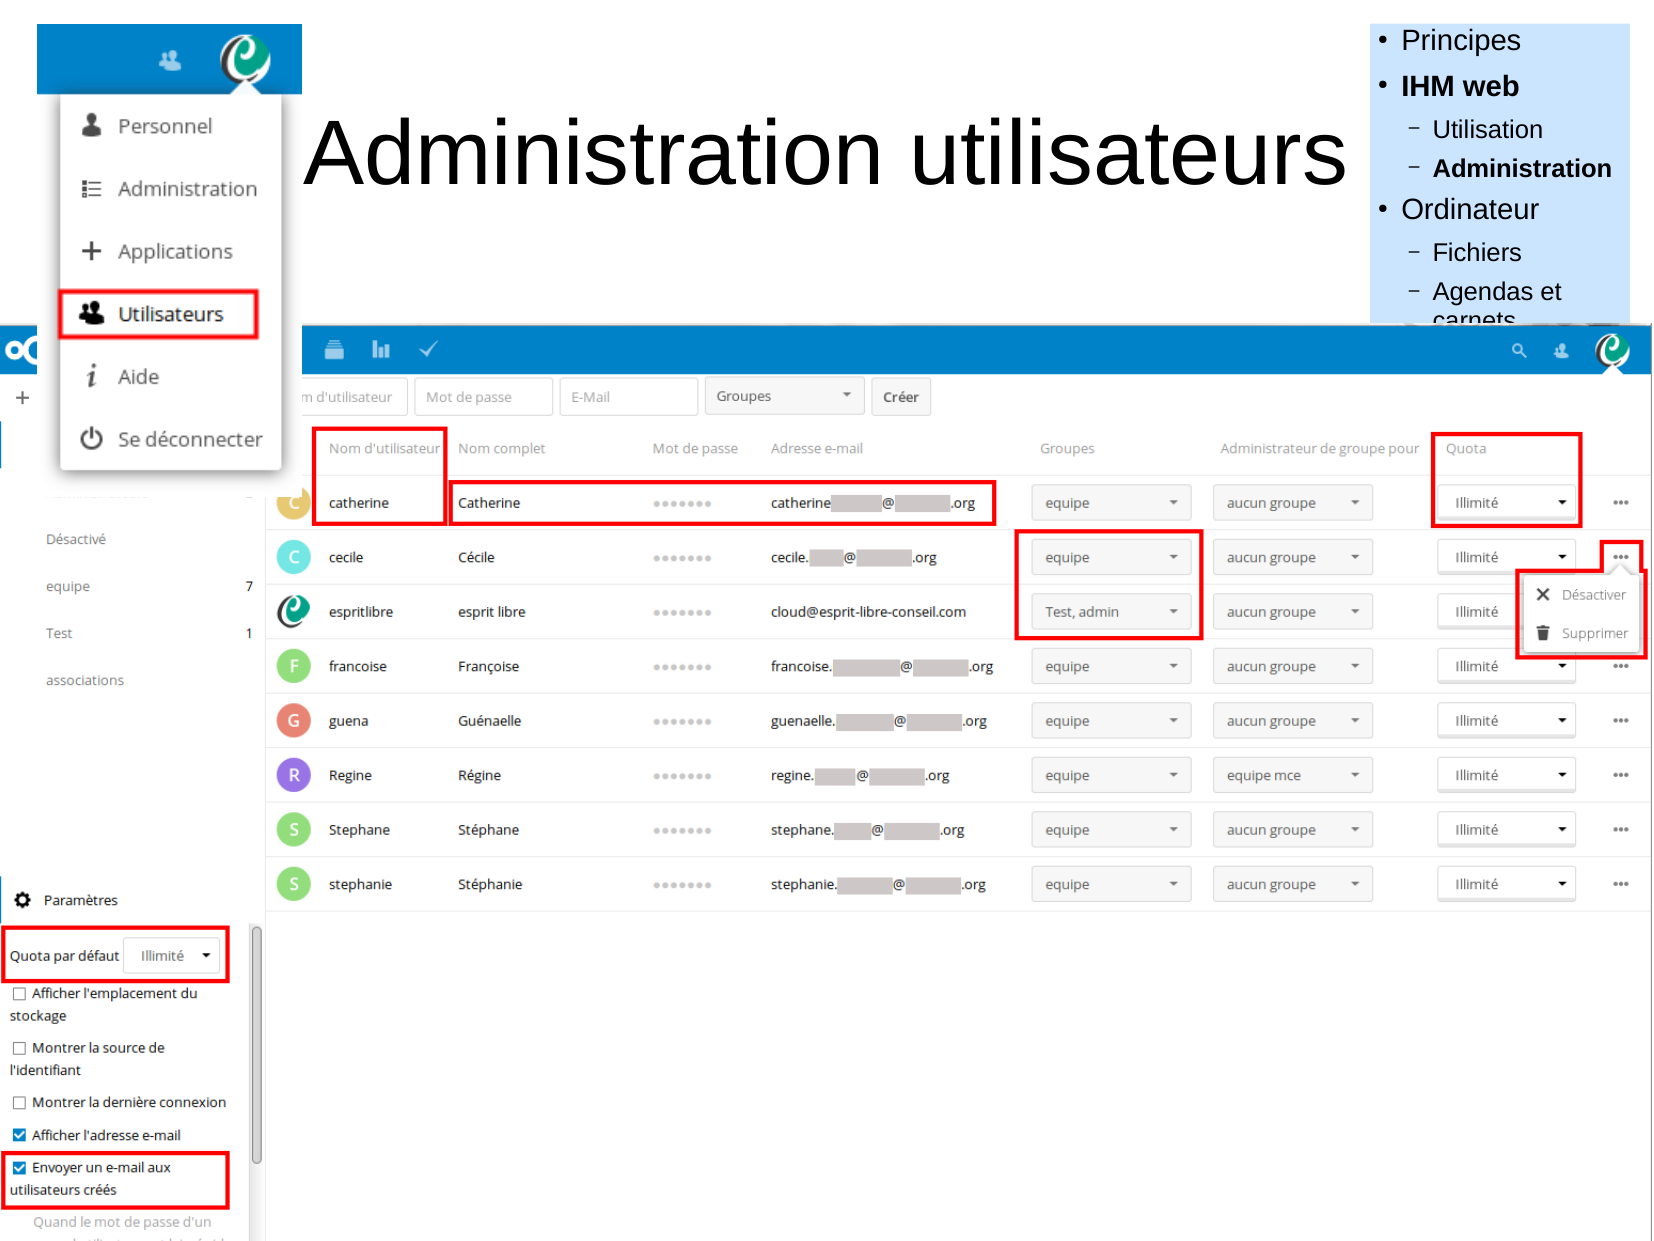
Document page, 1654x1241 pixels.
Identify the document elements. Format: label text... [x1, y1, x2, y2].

list Principes IHM web Utilisation Administration Ordinateur Fichiers Agendas et carnets d’adresses Mobile [1370, 23, 1630, 323]
picture [0, 24, 1652, 1241]
title Administration utilisateurs [302, 49, 1571, 257]
